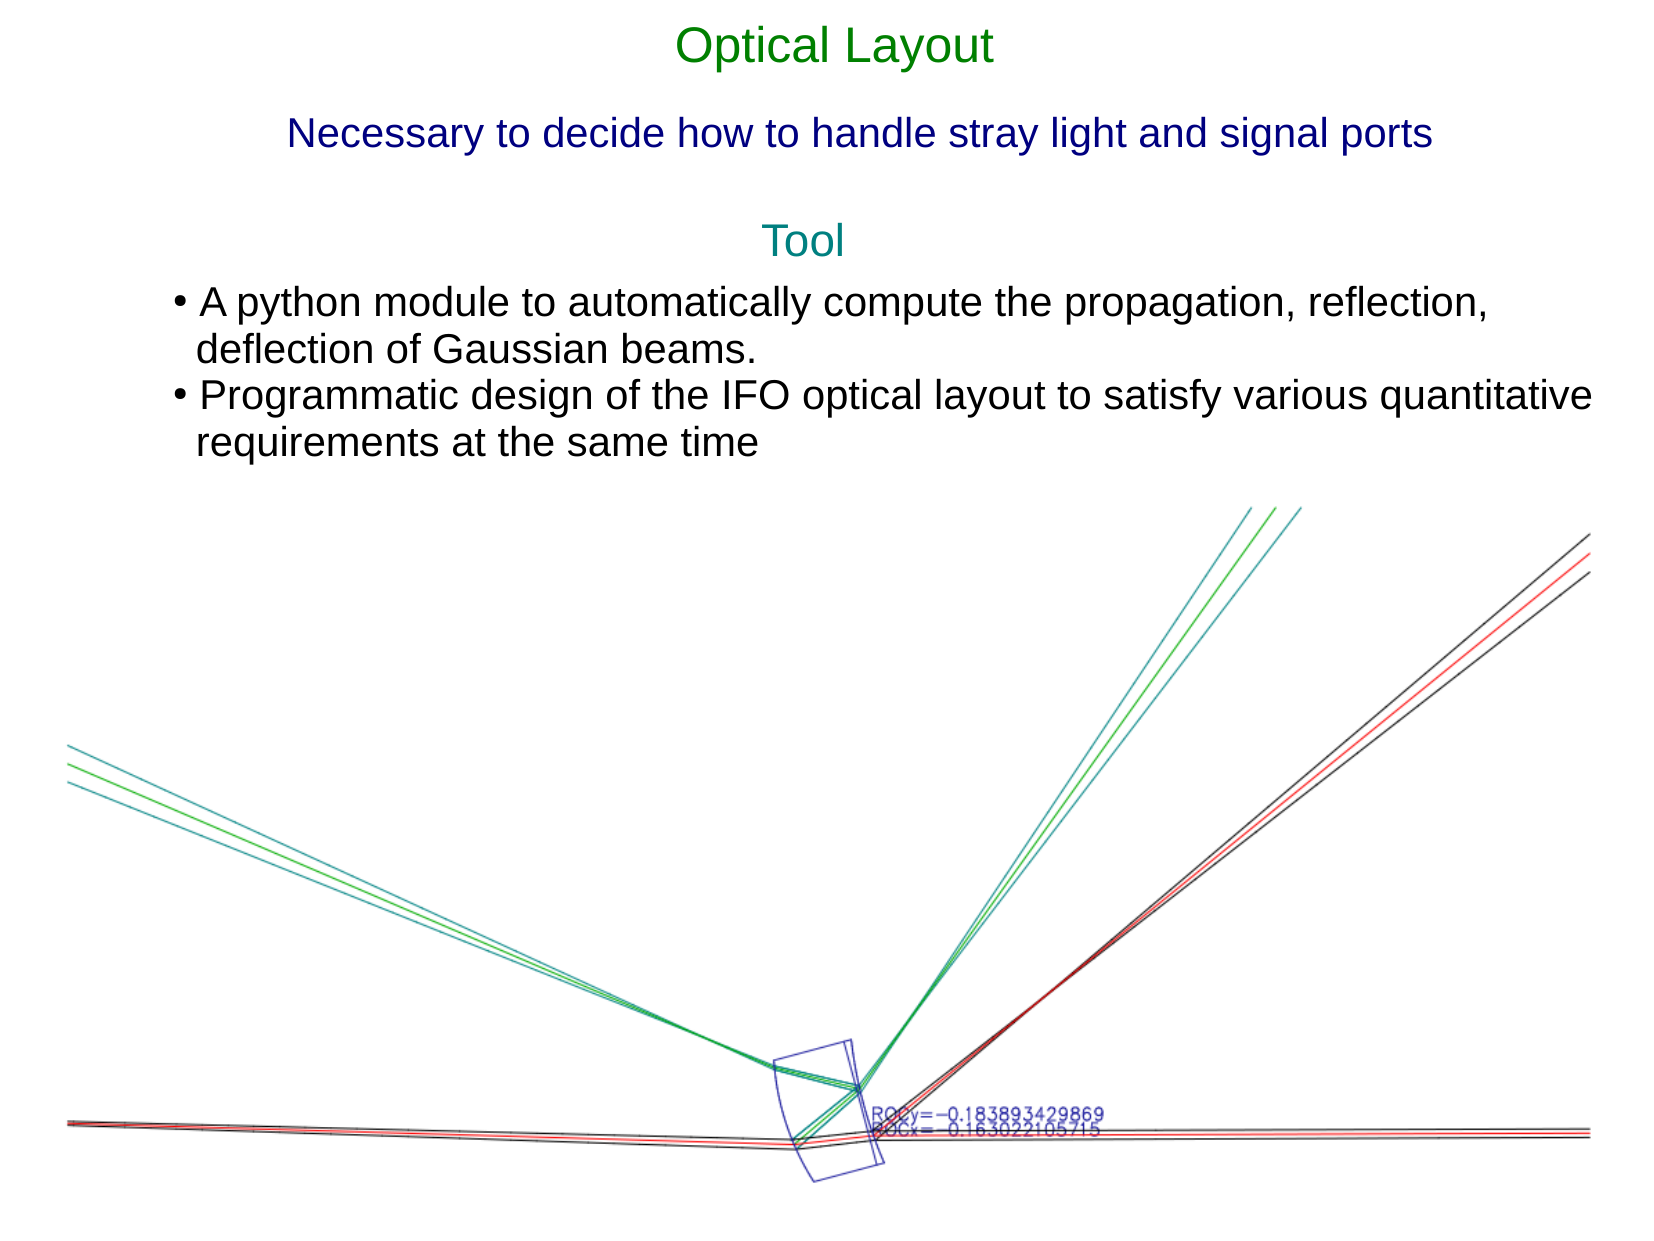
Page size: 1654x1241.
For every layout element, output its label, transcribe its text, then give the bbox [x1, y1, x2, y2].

text_box Optical Layout [660, 9, 1010, 81]
text_box A python module to automatically compute the propagation, reflection, deflection of Gaussian beams. Programmatic design of the IFO optical layout to satisfy various quantitative requirements at the same time [158, 271, 1609, 476]
picture [62, 501, 1595, 1223]
text_box Tool [746, 207, 861, 274]
text_box Necessary to decide how to handle stray light and signal ports [271, 101, 1461, 164]
